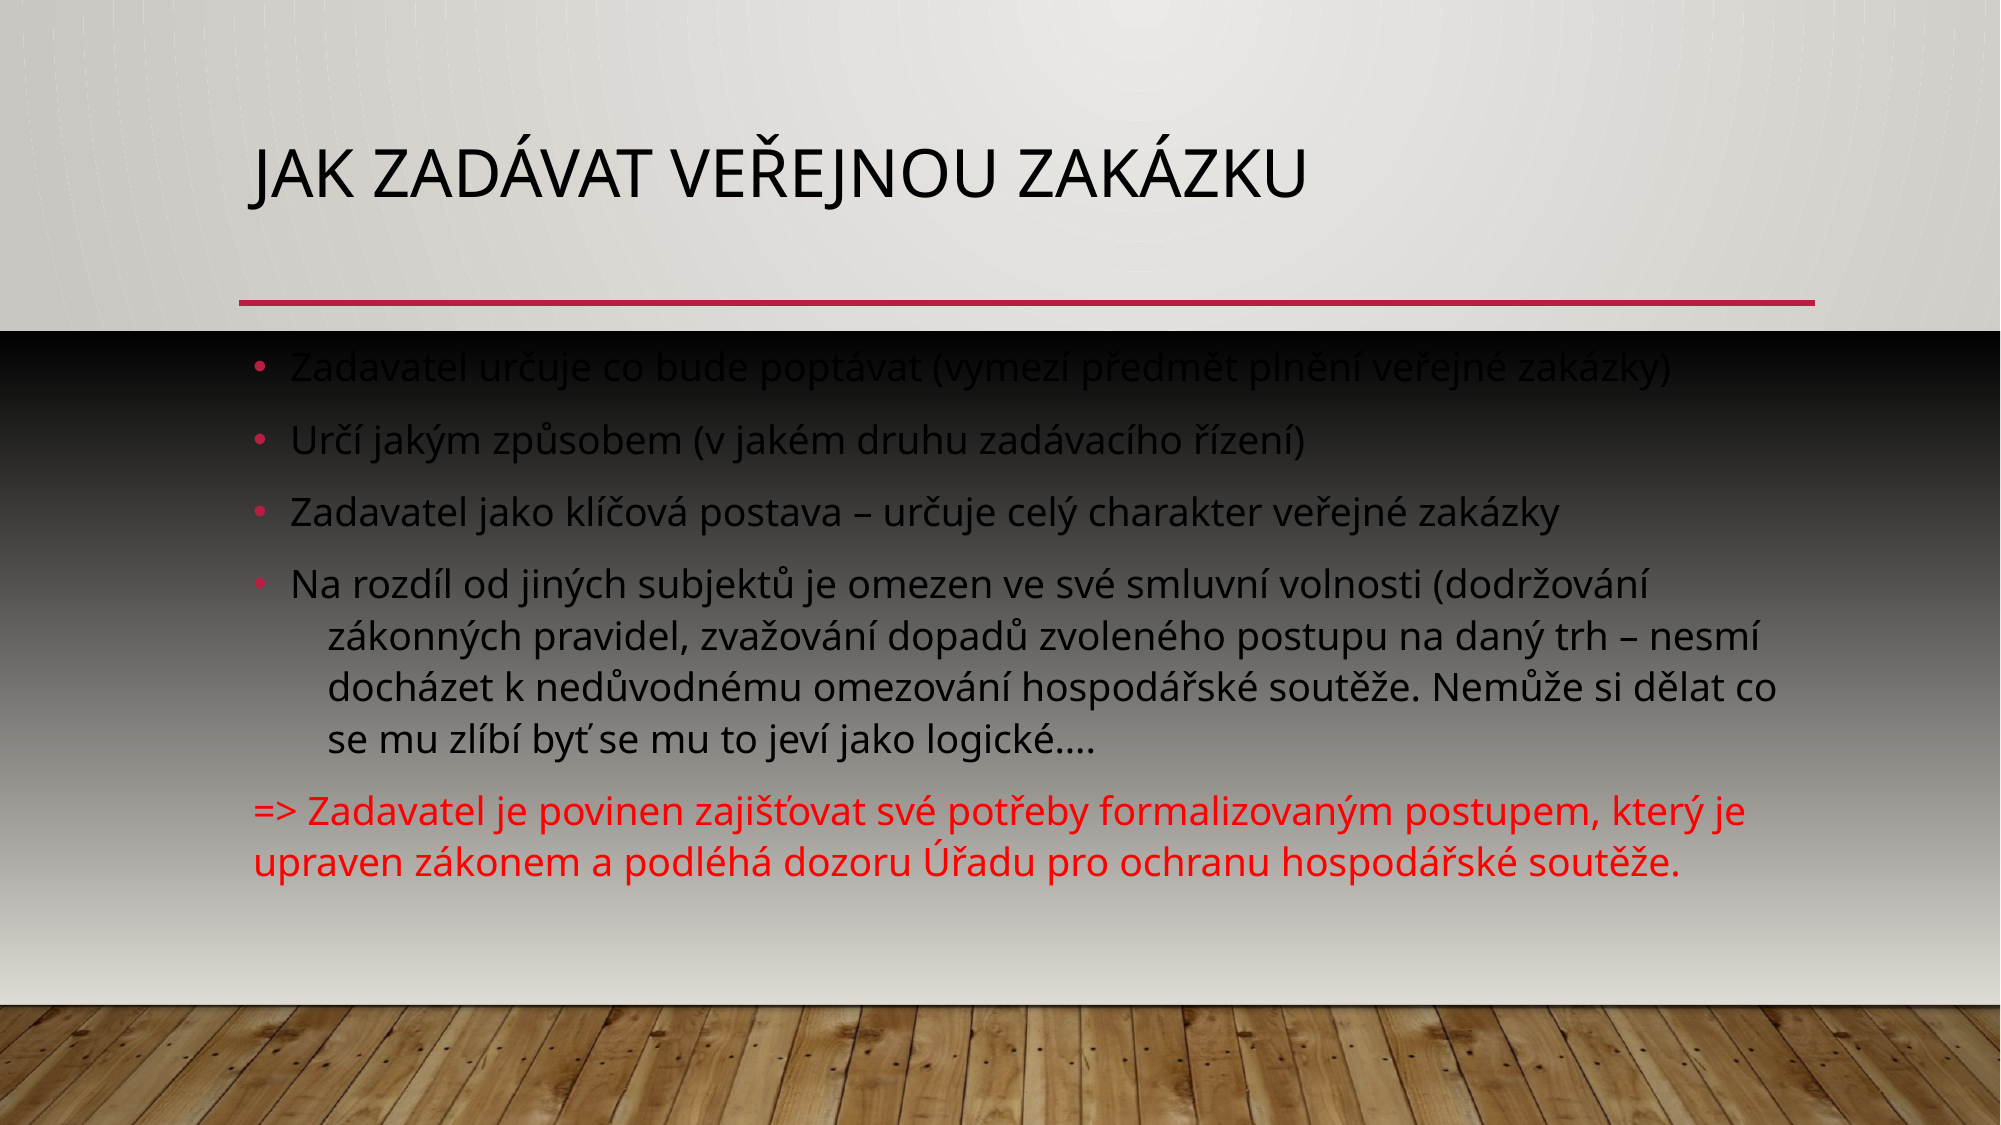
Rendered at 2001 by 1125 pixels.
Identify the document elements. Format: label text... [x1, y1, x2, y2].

list Zadavatel určuje co bude poptávat (vymezí předmět plnění veřejné zakázky) Určí jakým způsobem (v jakém druhu zadávacího řízení) Zadavatel jako klíčová postava – určuje celý charakter veřejné zakázky Na rozdíl od jiných subjektů je omezen ve své smluvní volnosti (dodržování zákonných pravidel, zvažování dopadů zvoleného postupu na daný trh – nesmí docházet k nedůvodnému omezování hospodářské soutěže. Nemůže si dělat co se mu zlíbí byť se mu to jeví jako logické…. => Zadavatel je povinen zajišťovat své potřeby formalizovaným postupem, který je upraven zákonem a podléhá dozoru Úřadu pro ochranu hospodářské soutěže. [238, 330, 1814, 897]
title Jak zadávat veřejnou zakázku [238, 131, 1814, 305]
